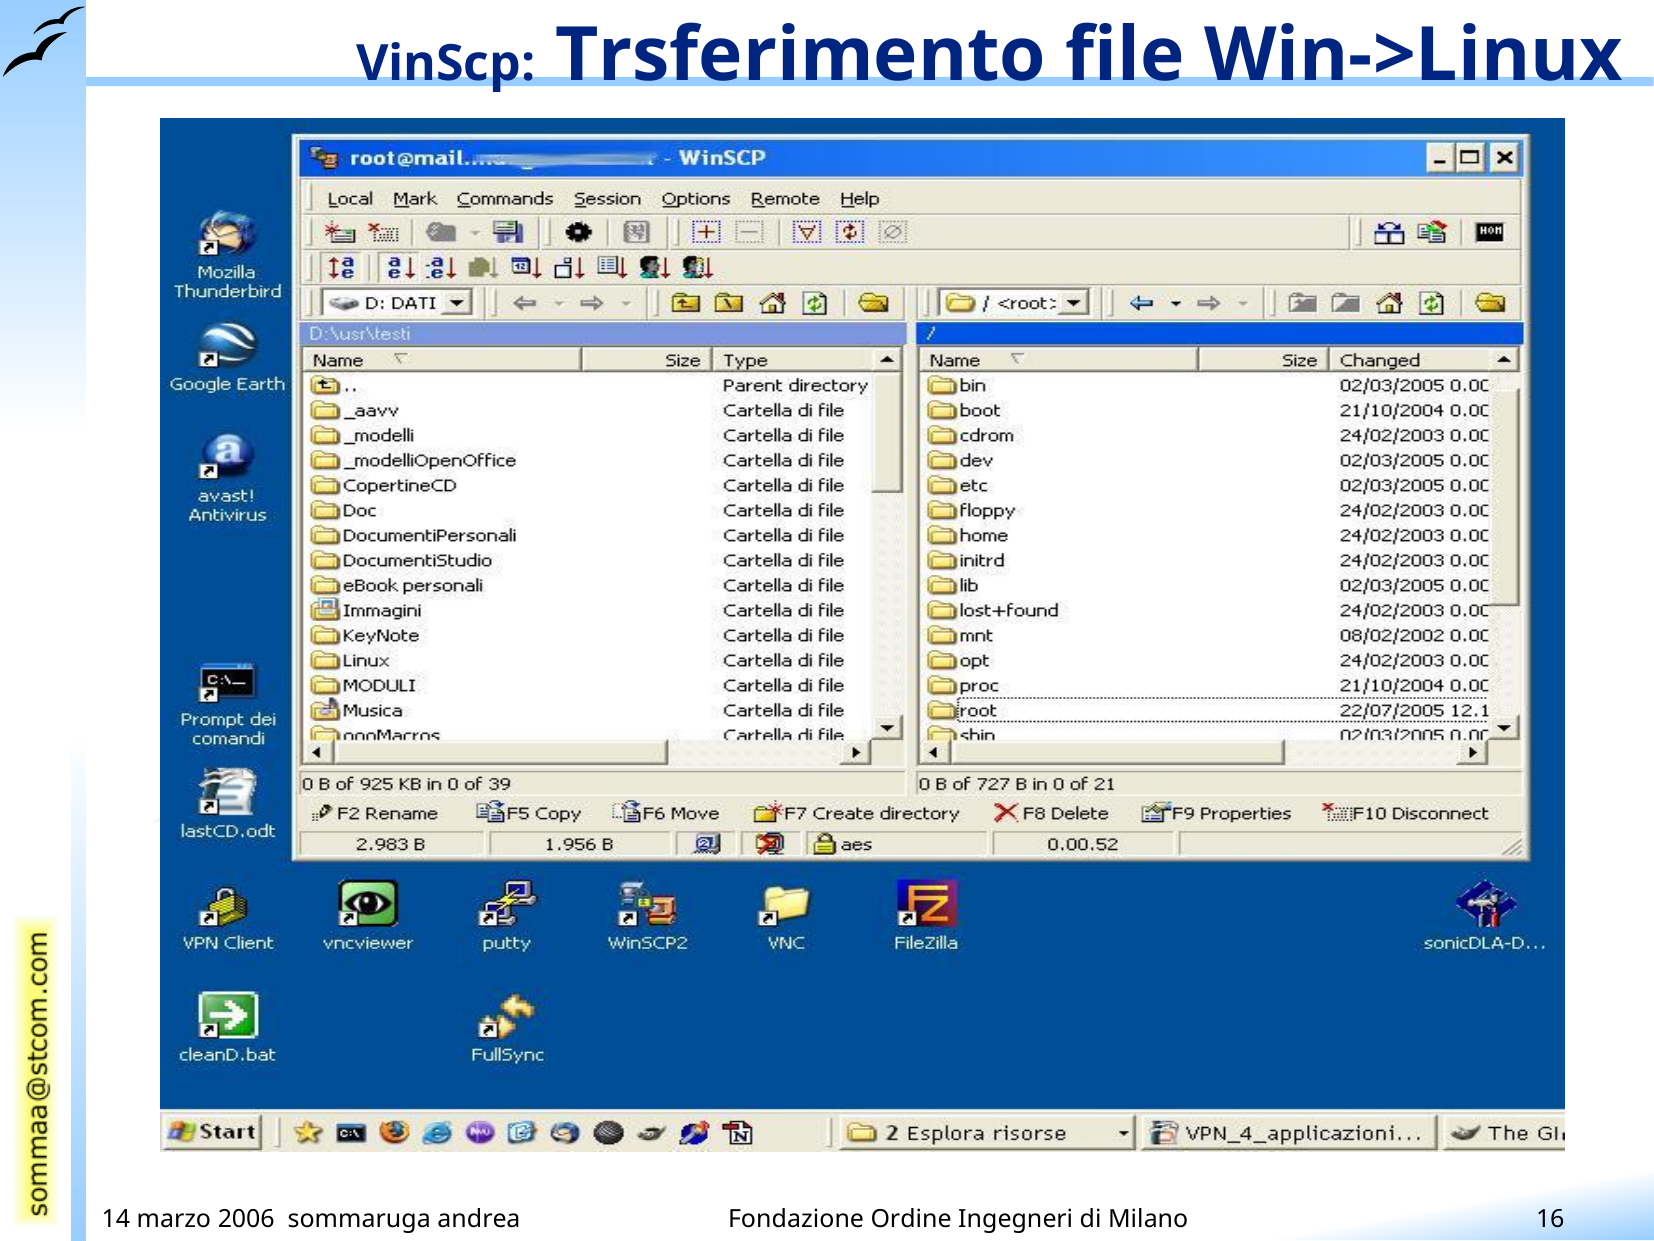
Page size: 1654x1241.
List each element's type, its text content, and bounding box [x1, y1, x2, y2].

picture [12, 915, 60, 1228]
picture [160, 118, 1565, 1152]
title VinScp: Trsferimento file Win->Linux [85, 0, 1654, 104]
